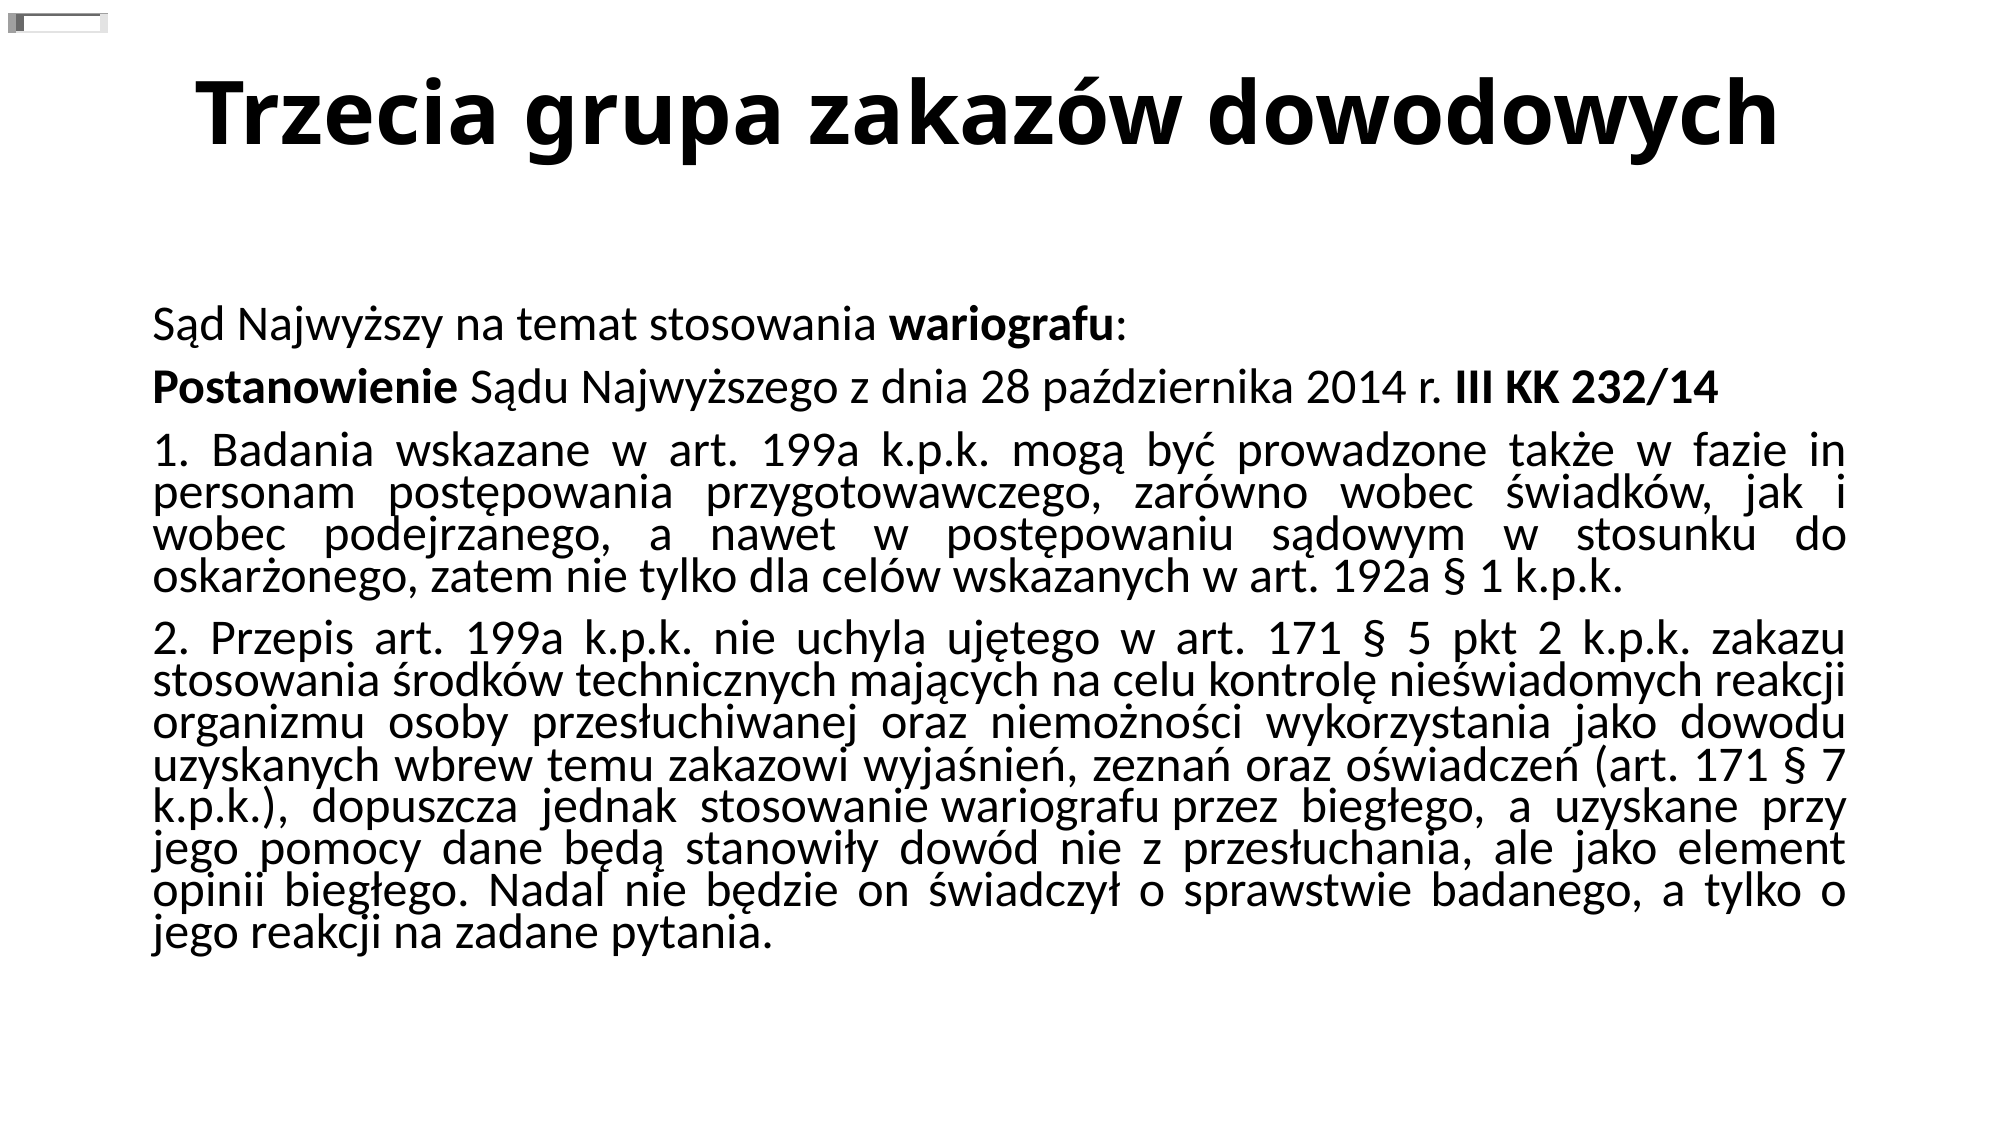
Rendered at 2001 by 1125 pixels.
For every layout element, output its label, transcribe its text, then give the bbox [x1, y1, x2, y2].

picture [0, 0, 226, 51]
title Trzecia grupa zakazów dowodowych [137, 59, 1863, 278]
list Sąd Najwyższy na temat stosowania wariografu: Postanowienie Sądu Najwyższego z dnia 28 października 2014 r. III KK 232/14 1. Badania wskazane w art. 199a k.p.k. mogą być prowadzone także w fazie in personam postępowania przygotowawczego, zarówno wobec świadków, jak i wobec podejrzanego, a nawet w postępowaniu sądowym w stosunku do oskarżonego, zatem nie tylko dla celów wskazanych w art. 192a § 1 k.p.k. 2. Przepis art. 199a k.p.k. nie uchyla ujętego w art. 171 § 5 pkt 2 k.p.k. zakazu stosowania środków technicznych mających na celu kontrolę nieświadomych reakcji organizmu osoby przesłuchiwanej oraz niemożności wykorzystania jako dowodu uzyskanych wbrew temu zakazowi wyjaśnień, zeznań oraz oświadczeń (art. 171 § 7 k.p.k.), dopuszcza jednak stosowanie wariografu przez biegłego, a uzyskane przy jego pomocy dane będą stanowiły dowód nie z przesłuchania, ale jako element opinii biegłego. Nadal nie będzie on świadczył o sprawstwie badanego, a tylko o jego reakcji na zadane pytania. [137, 299, 1863, 1014]
